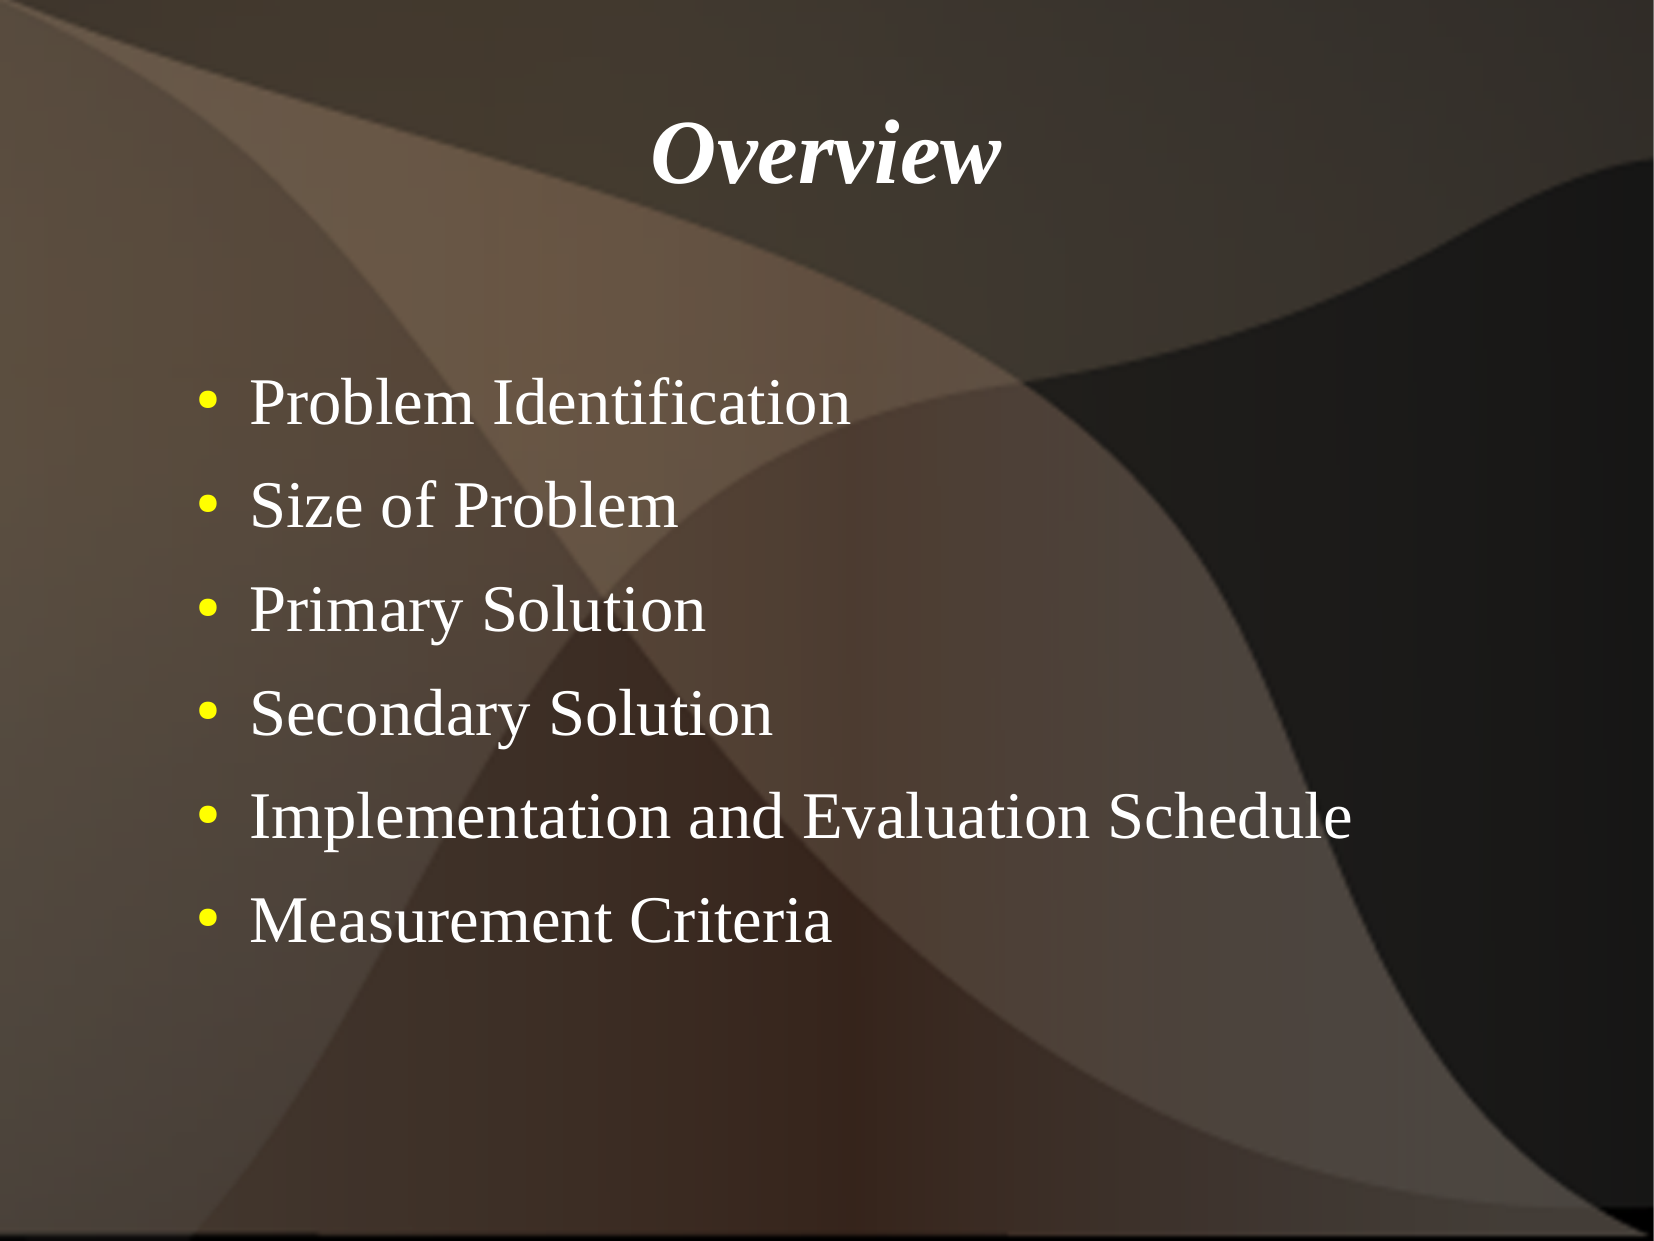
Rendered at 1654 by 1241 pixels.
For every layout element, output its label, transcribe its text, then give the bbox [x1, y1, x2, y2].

list Problem Identification Size of Problem Primary Solution Secondary Solution Implementation and Evaluation Schedule Measurement Criteria [178, 364, 1570, 1147]
title Overview [82, 49, 1571, 257]
picture [0, 0, 1654, 1241]
